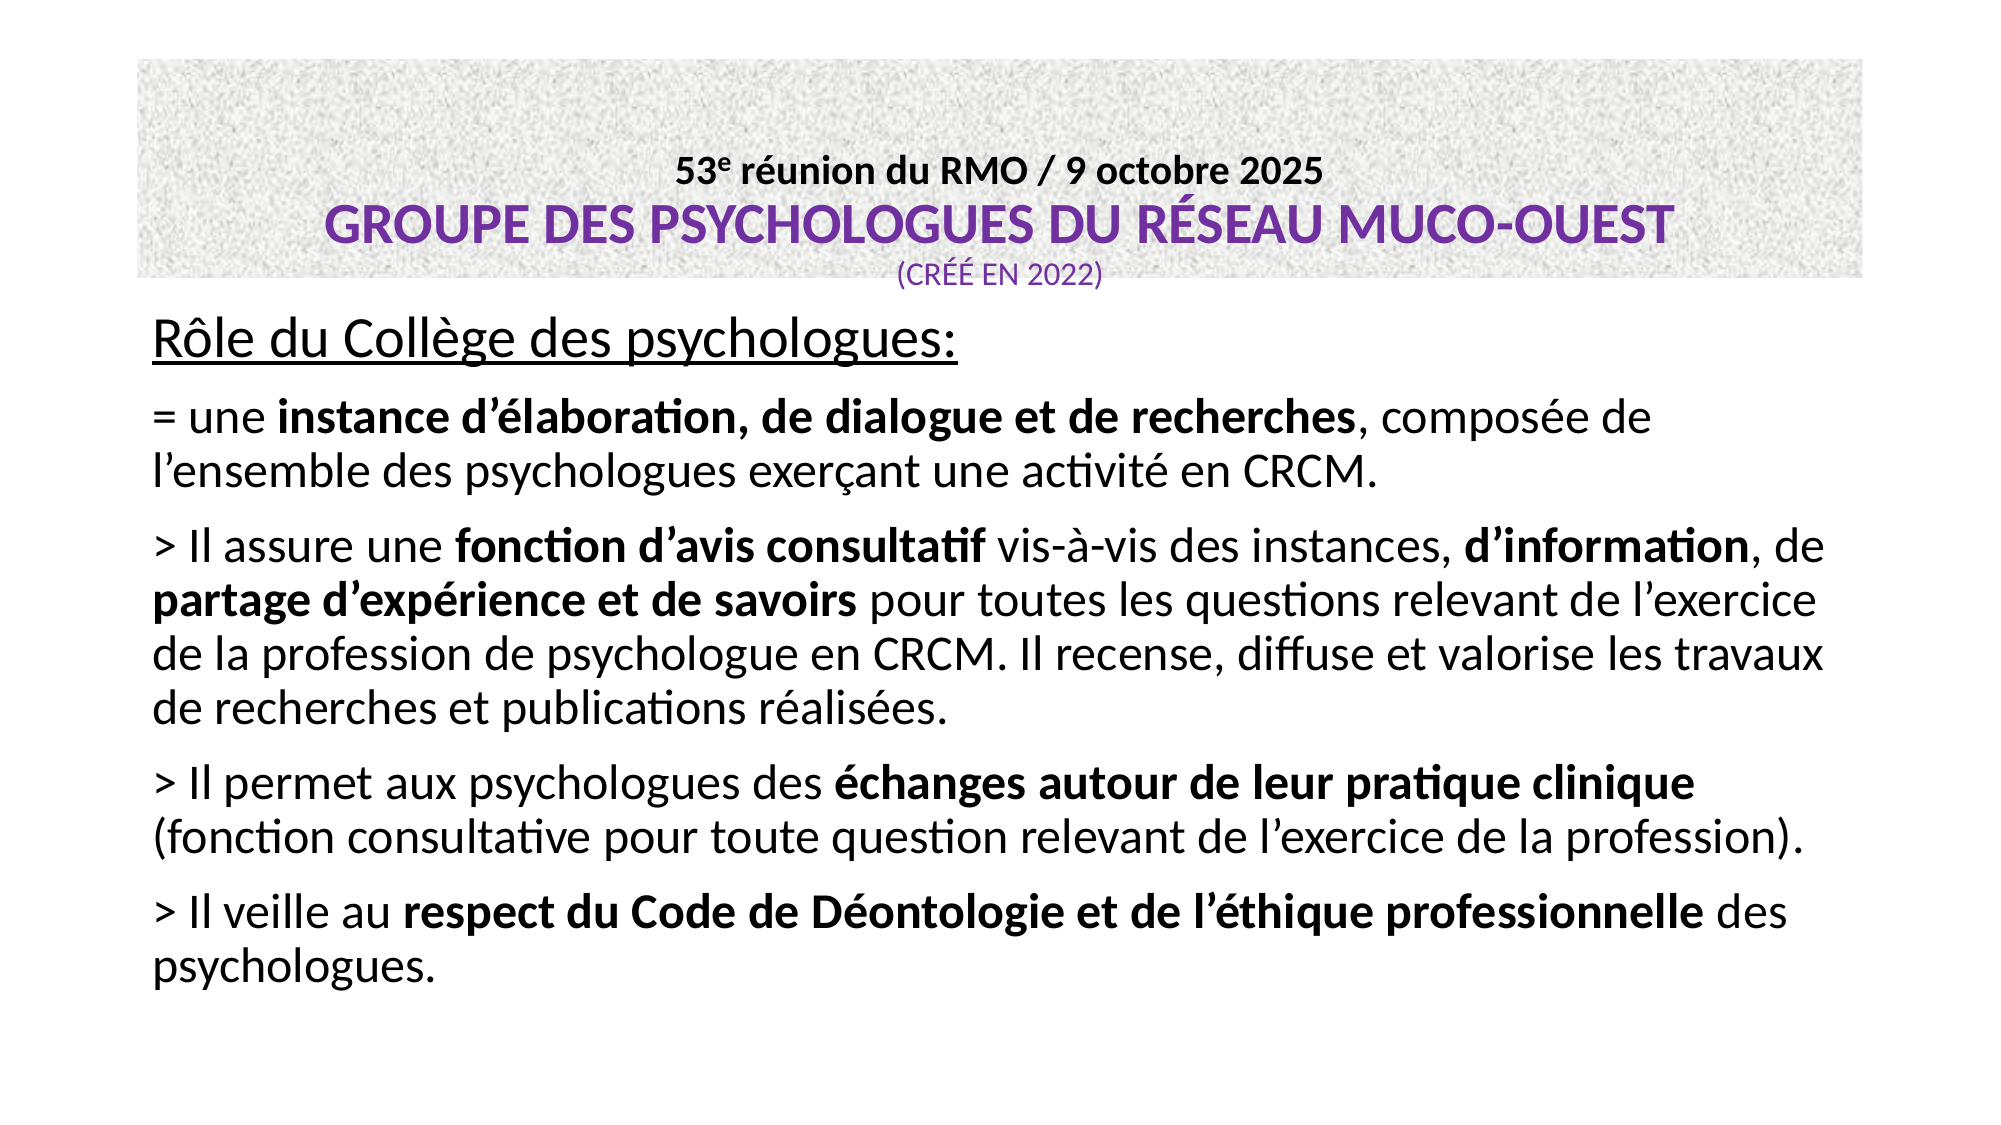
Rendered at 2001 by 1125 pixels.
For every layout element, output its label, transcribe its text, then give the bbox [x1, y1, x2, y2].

list Rôle du Collège des psychologues: = une instance d’élaboration, de dialogue et de recherches, composée de l’ensemble des psychologues exerçant une activité en CRCM. > Il assure une fonction d’avis consultatif vis-à-vis des instances, d’information, de partage d’expérience et de savoirs pour toutes les questions relevant de l’exercice de la profession de psychologue en CRCM. Il recense, diffuse et valorise les travaux de recherches et publications réalisées. > Il permet aux psychologues des échanges autour de leur pratique clinique (fonction consultative pour toute question relevant de l’exercice de la profession). > Il veille au respect du Code de Déontologie et de l’éthique professionnelle des psychologues. [137, 299, 1863, 1014]
title 53e réunion du RMO / 9 octobre 2025 Groupe des psychologues du Réseau Muco-Ouest (créé en 2022) [137, 59, 1863, 278]
